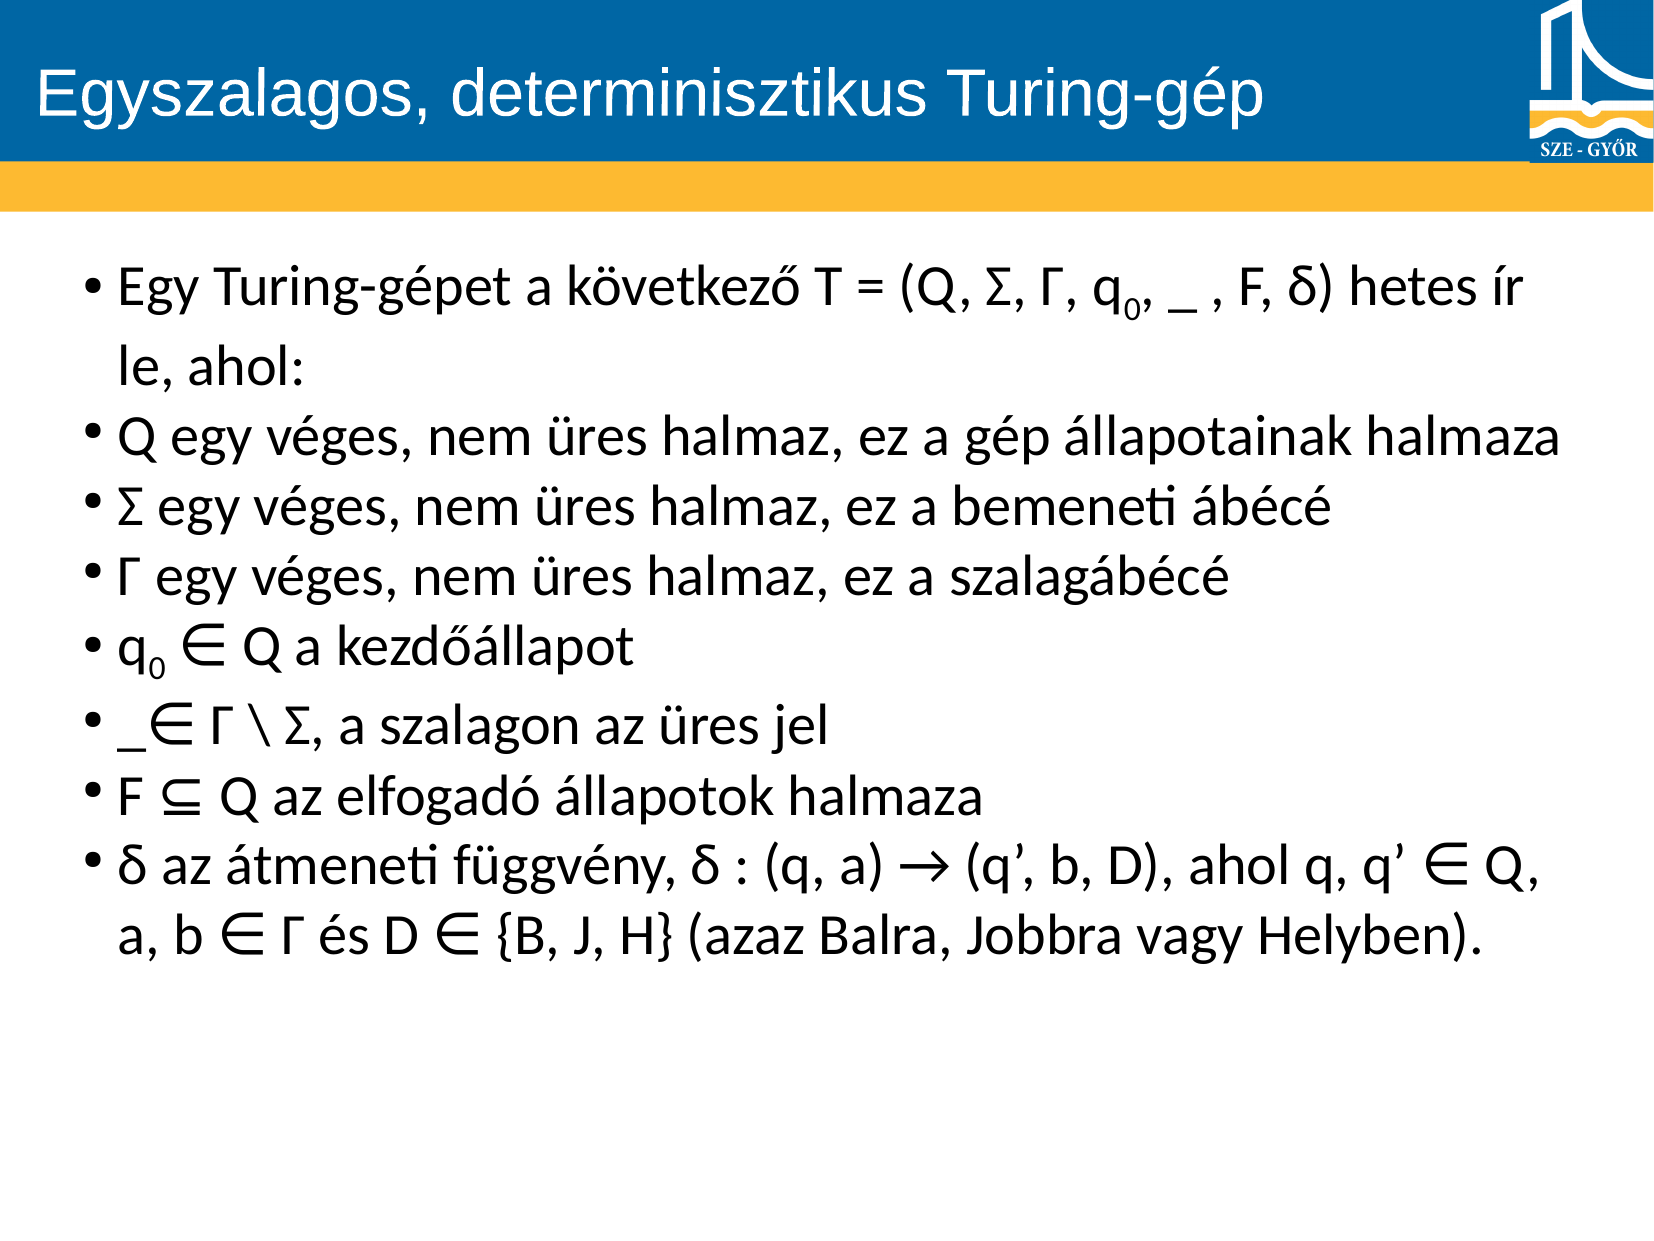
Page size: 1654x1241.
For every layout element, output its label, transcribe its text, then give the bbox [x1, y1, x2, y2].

text_box Egy Turing-gépet a következő T = (Q, Σ, Γ, q0, _ , F, δ) hetes ír le, ahol: Q egy véges, nem üres halmaz, ez a gép állapotainak halmaza Σ egy véges, nem üres halmaz, ez a bemeneti ábécé Γ egy véges, nem üres halmaz, ez a szalagábécé q0 ∈ Q a kezdőállapot _∈ Γ \ Σ, a szalagon az üres jel F ⊆ Q az elfogadó állapotok halmaza δ az átmeneti függvény, δ : (q, a) → (q’, b, D), ahol q, q’ ∈ Q, a, b ∈ Γ és D ∈ {B, J, H} (azaz Balra, Jobbra vagy Helyben). [82, 247, 1571, 1198]
text_box Egyszalagos, determinisztikus Turing-gép [34, 48, 1524, 144]
picture [1529, 0, 1654, 163]
